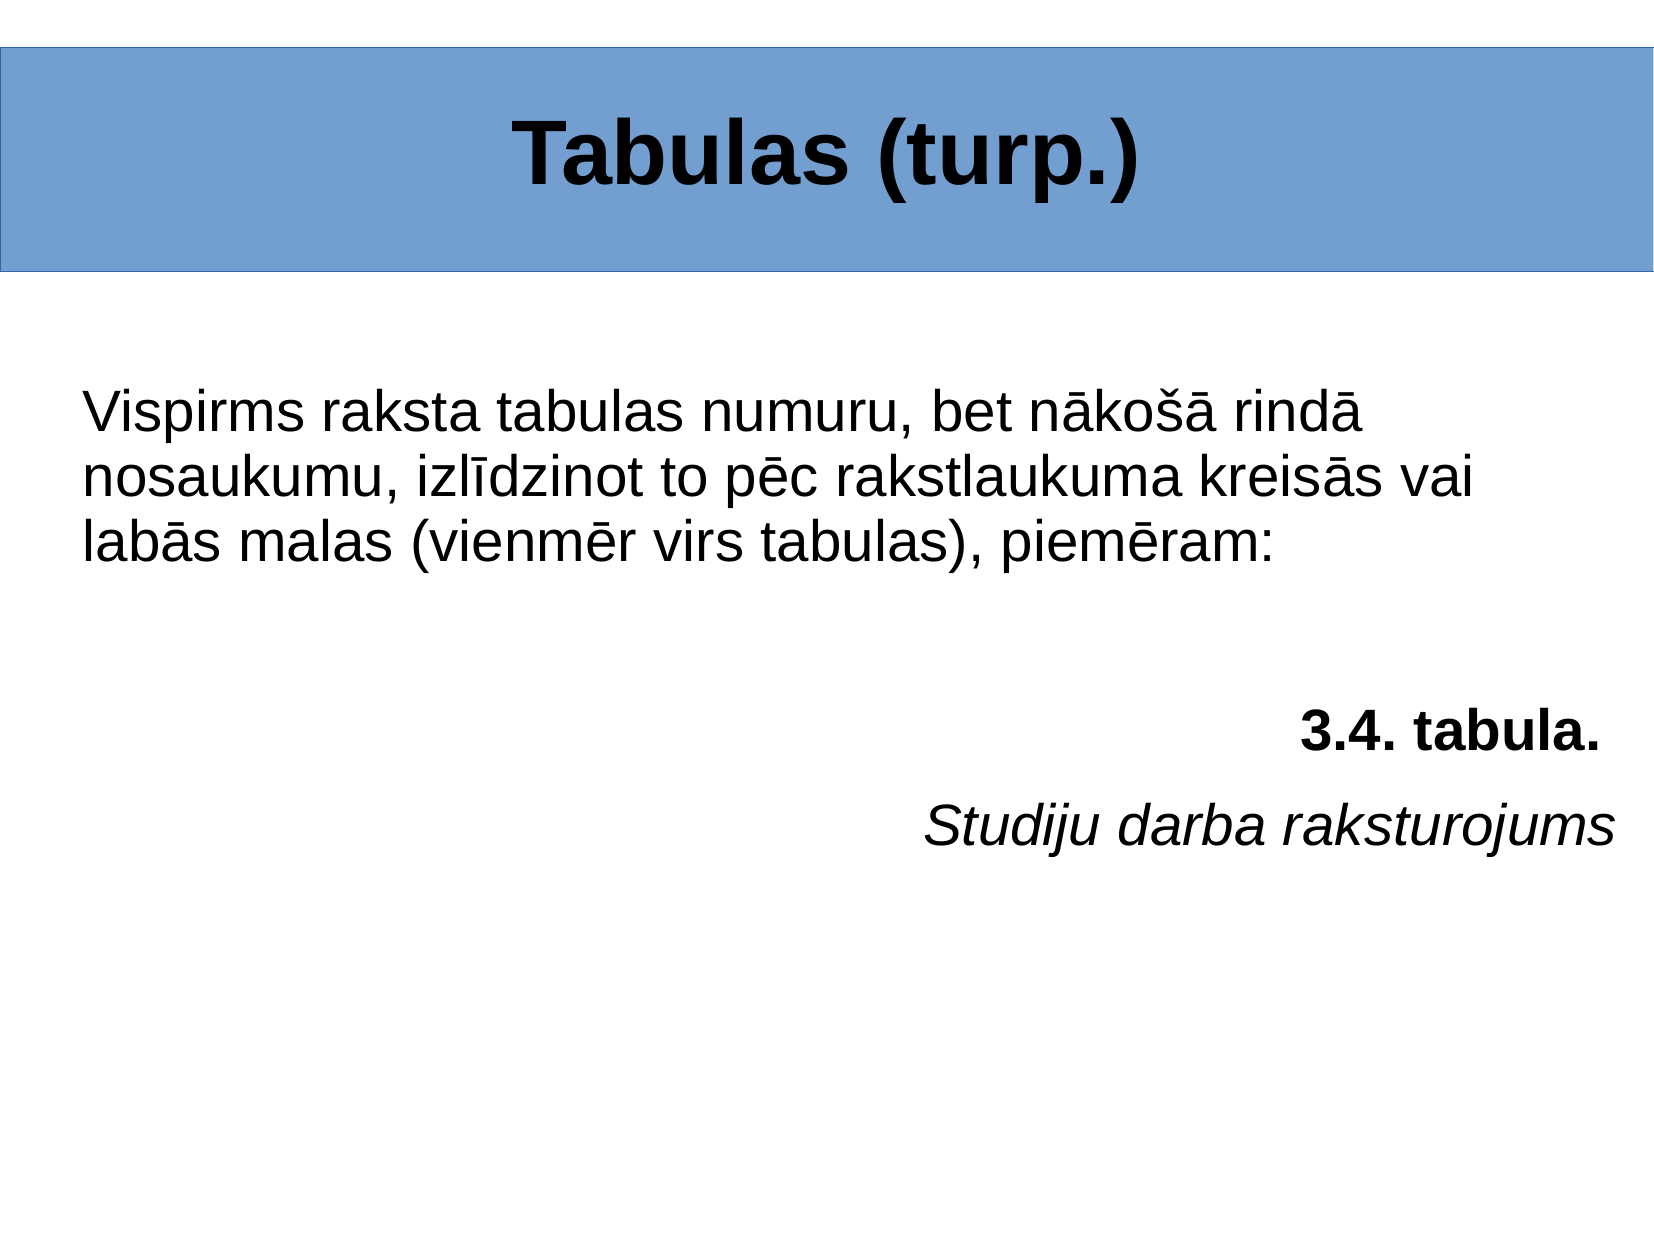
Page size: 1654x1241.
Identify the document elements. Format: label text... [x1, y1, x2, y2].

title Tabulas (turp.) [82, 49, 1571, 257]
list Vispirms raksta tabulas numuru, bet nākošā rindā nosaukumu, izlīdzinot to pēc rakstlaukuma kreisās vai labās malas (vienmēr virs tabulas), piemēram: 3.4. tabula. Studiju darba raksturojums [82, 378, 1619, 1099]
text_box [0, 47, 1654, 272]
